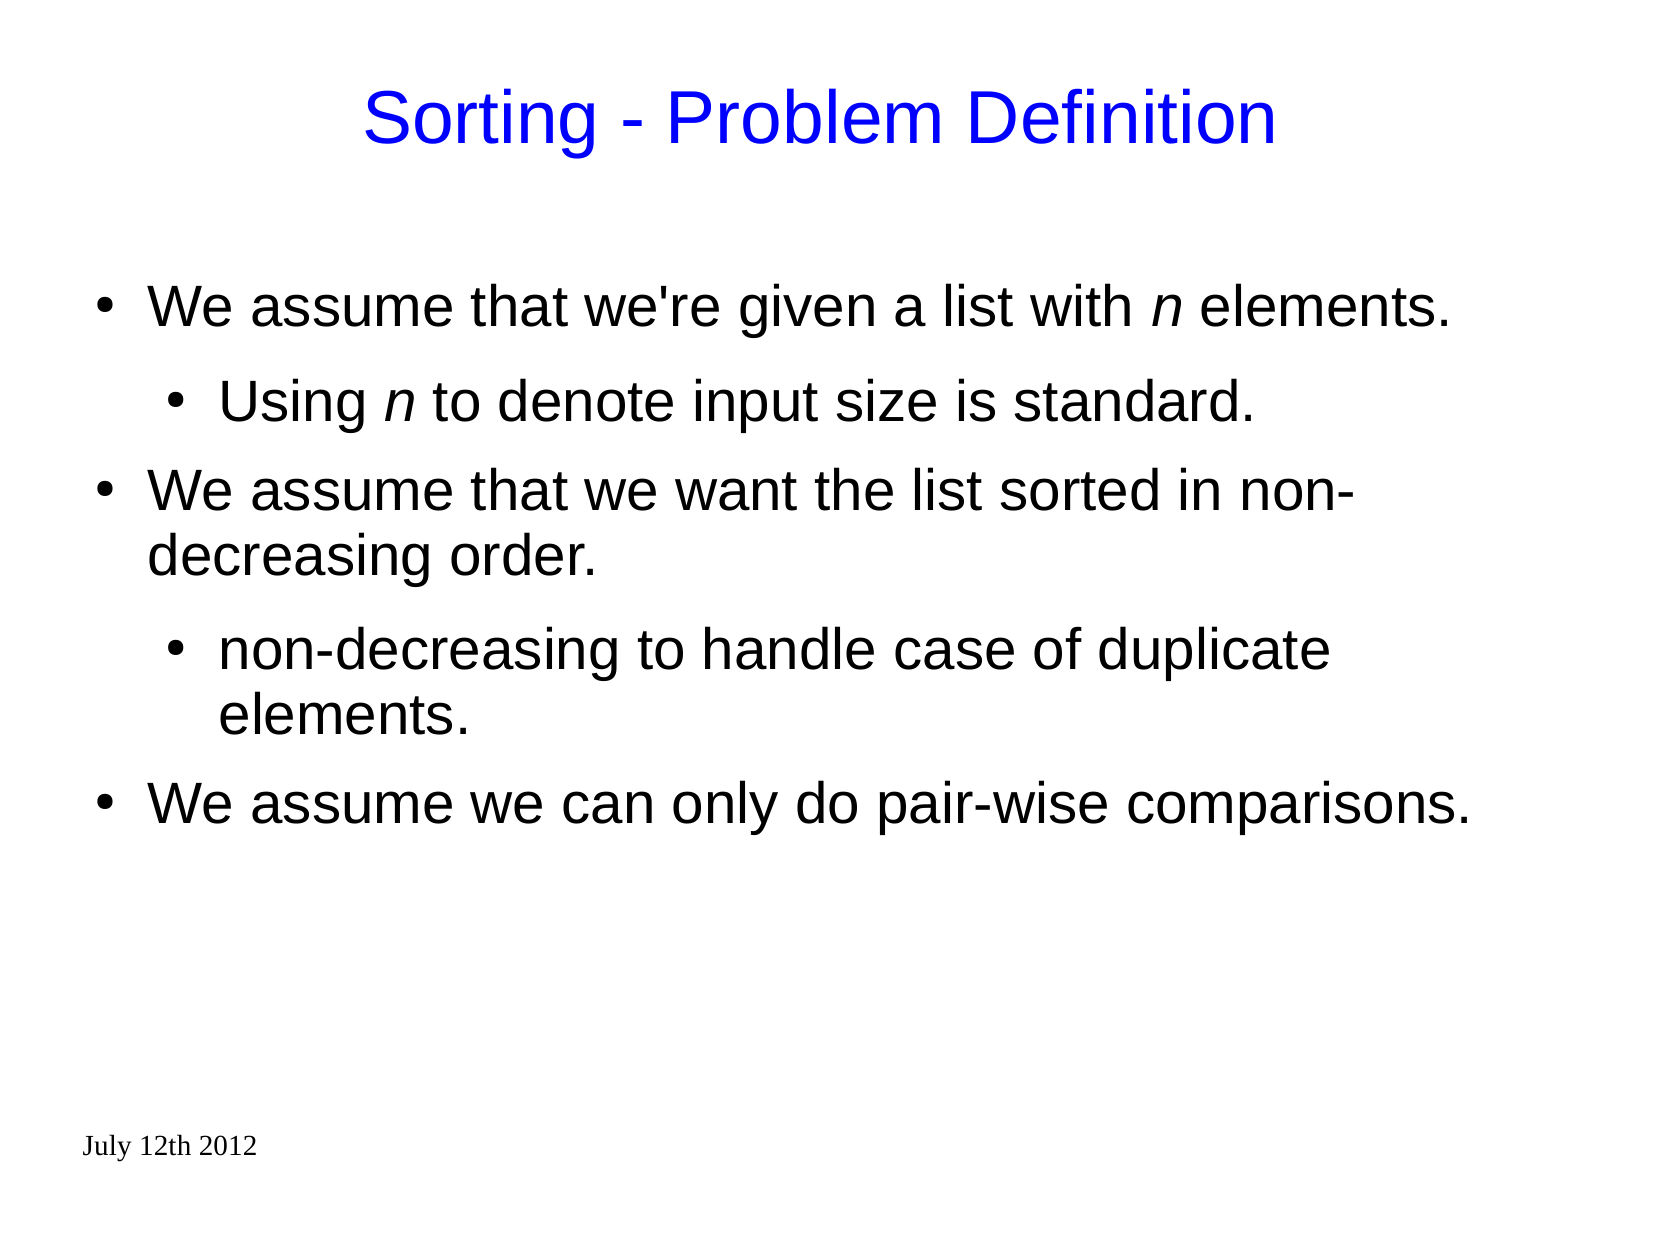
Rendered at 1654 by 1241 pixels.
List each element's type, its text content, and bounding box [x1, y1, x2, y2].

list We assume that we're given a list with n elements. Using n to denote input size is standard. We assume that we want the list sorted in non-decreasing order. non-decreasing to handle case of duplicate elements. We assume we can only do pair-wise comparisons. [76, 274, 1566, 1093]
title Sorting - Problem Definition [76, 58, 1565, 178]
